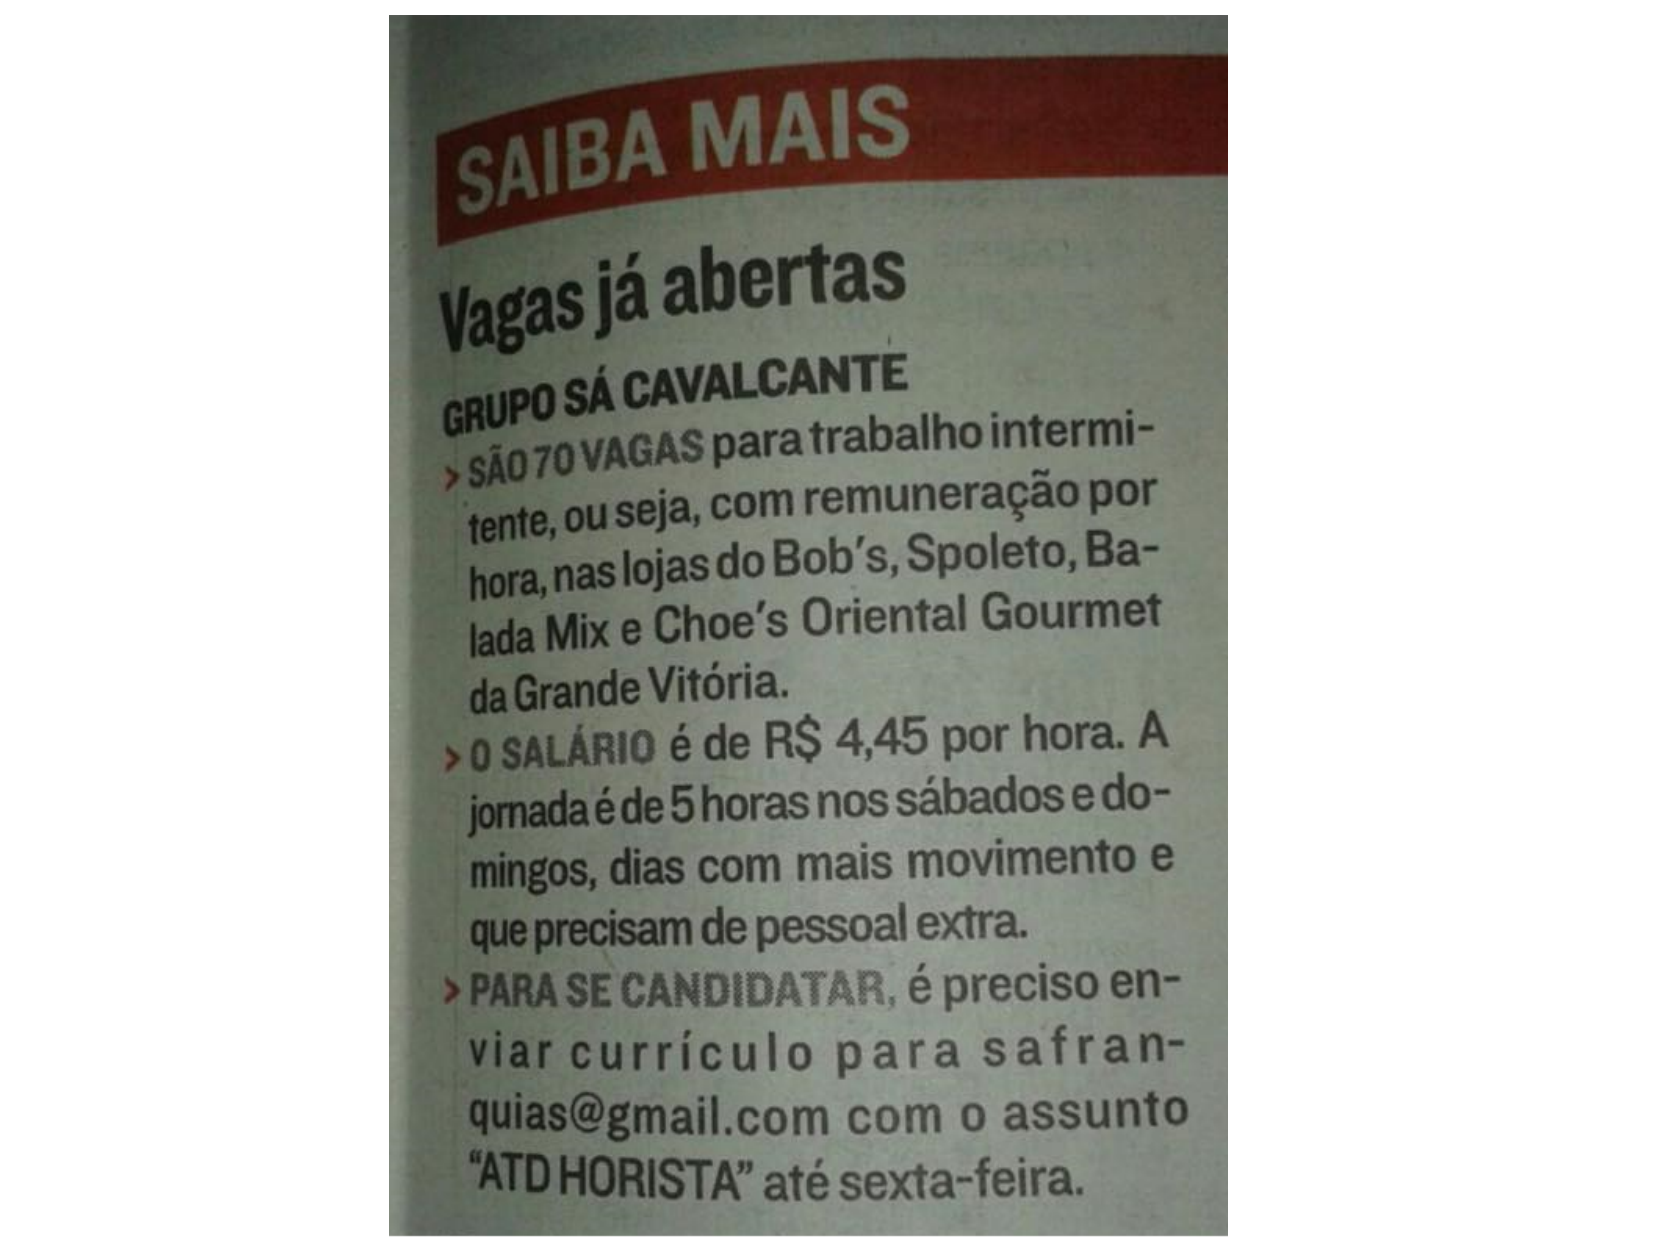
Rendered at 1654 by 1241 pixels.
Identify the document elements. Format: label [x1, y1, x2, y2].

picture [389, 15, 1228, 1241]
